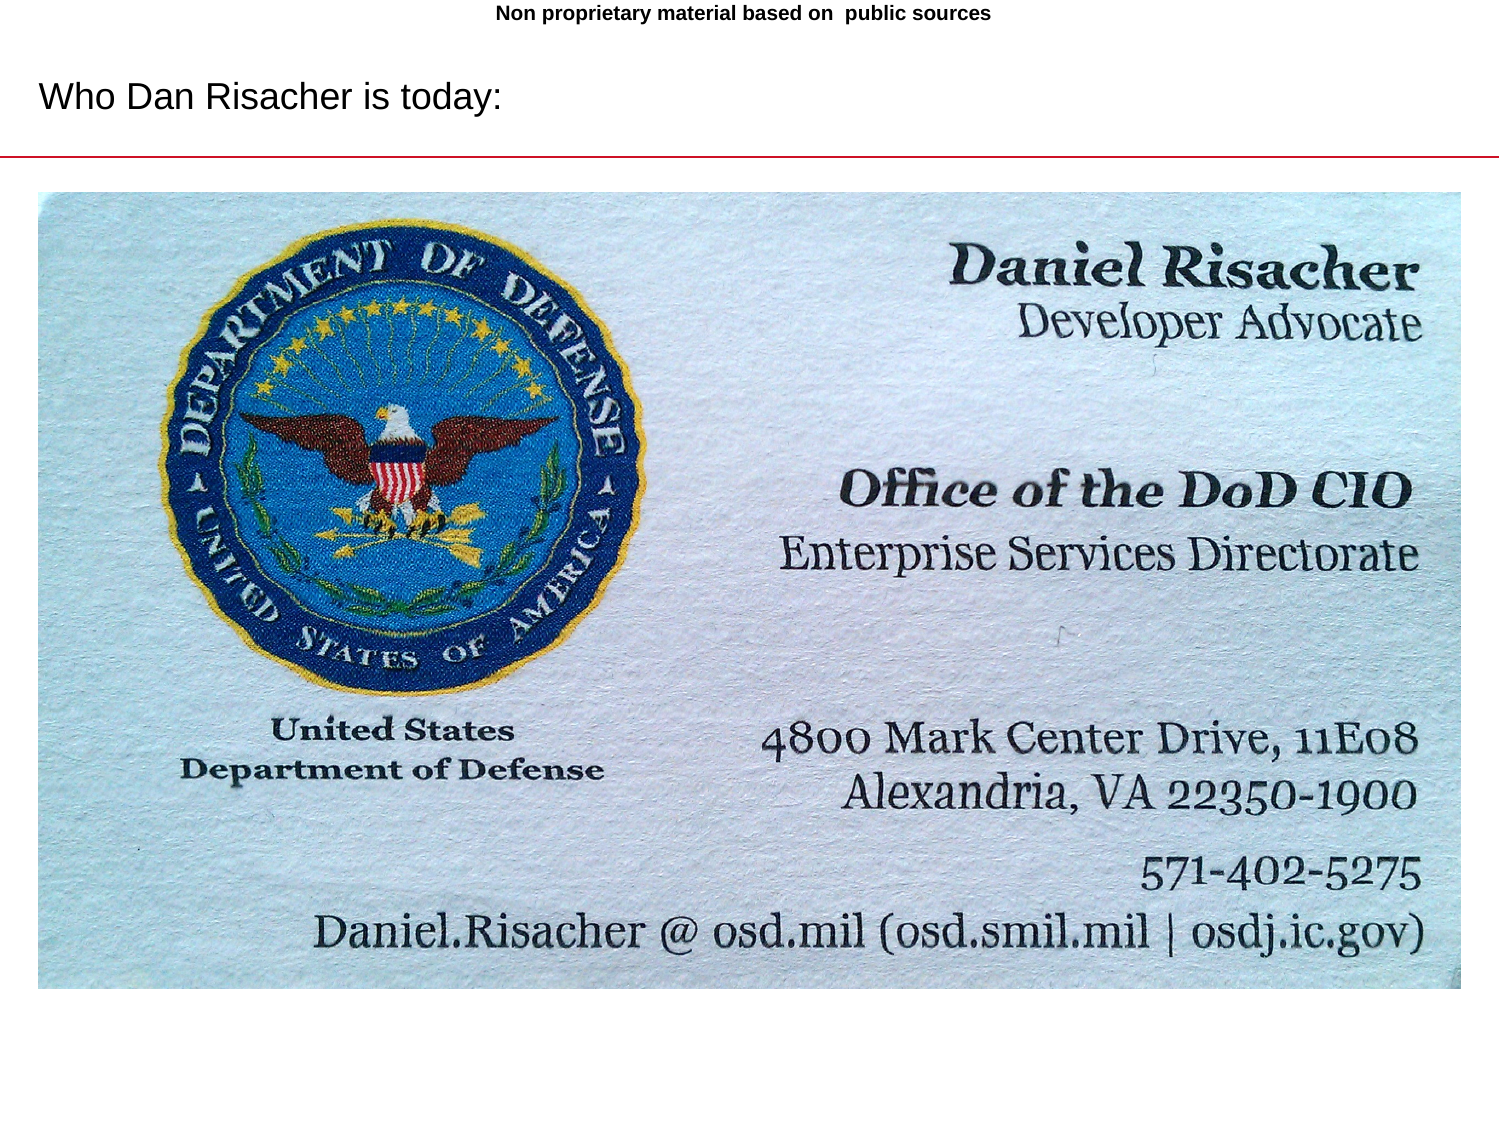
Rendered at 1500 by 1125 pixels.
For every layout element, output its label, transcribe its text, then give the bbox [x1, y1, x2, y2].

title Who Dan Risacher is today: [38, 35, 1225, 158]
picture [38, 192, 1461, 989]
